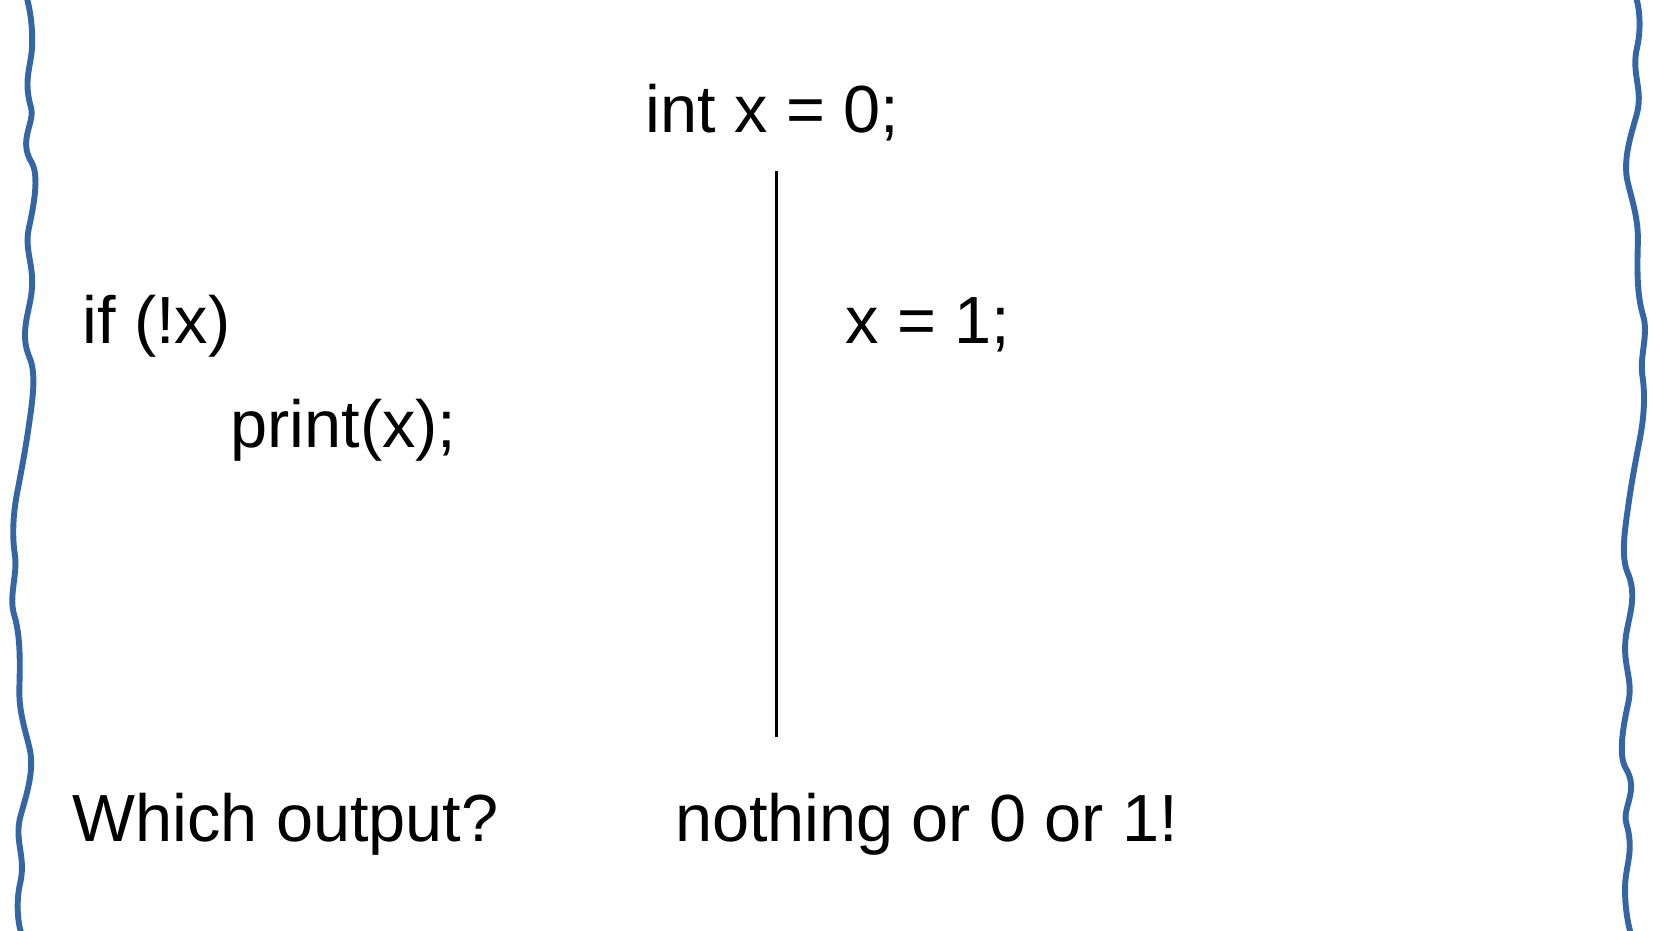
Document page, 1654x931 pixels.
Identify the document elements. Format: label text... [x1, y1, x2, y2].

list int x = 0; [645, 71, 1582, 319]
list x = 1; [845, 319, 1572, 780]
list Which output? [72, 780, 1579, 882]
list if (!x) print(x); [82, 74, 809, 780]
